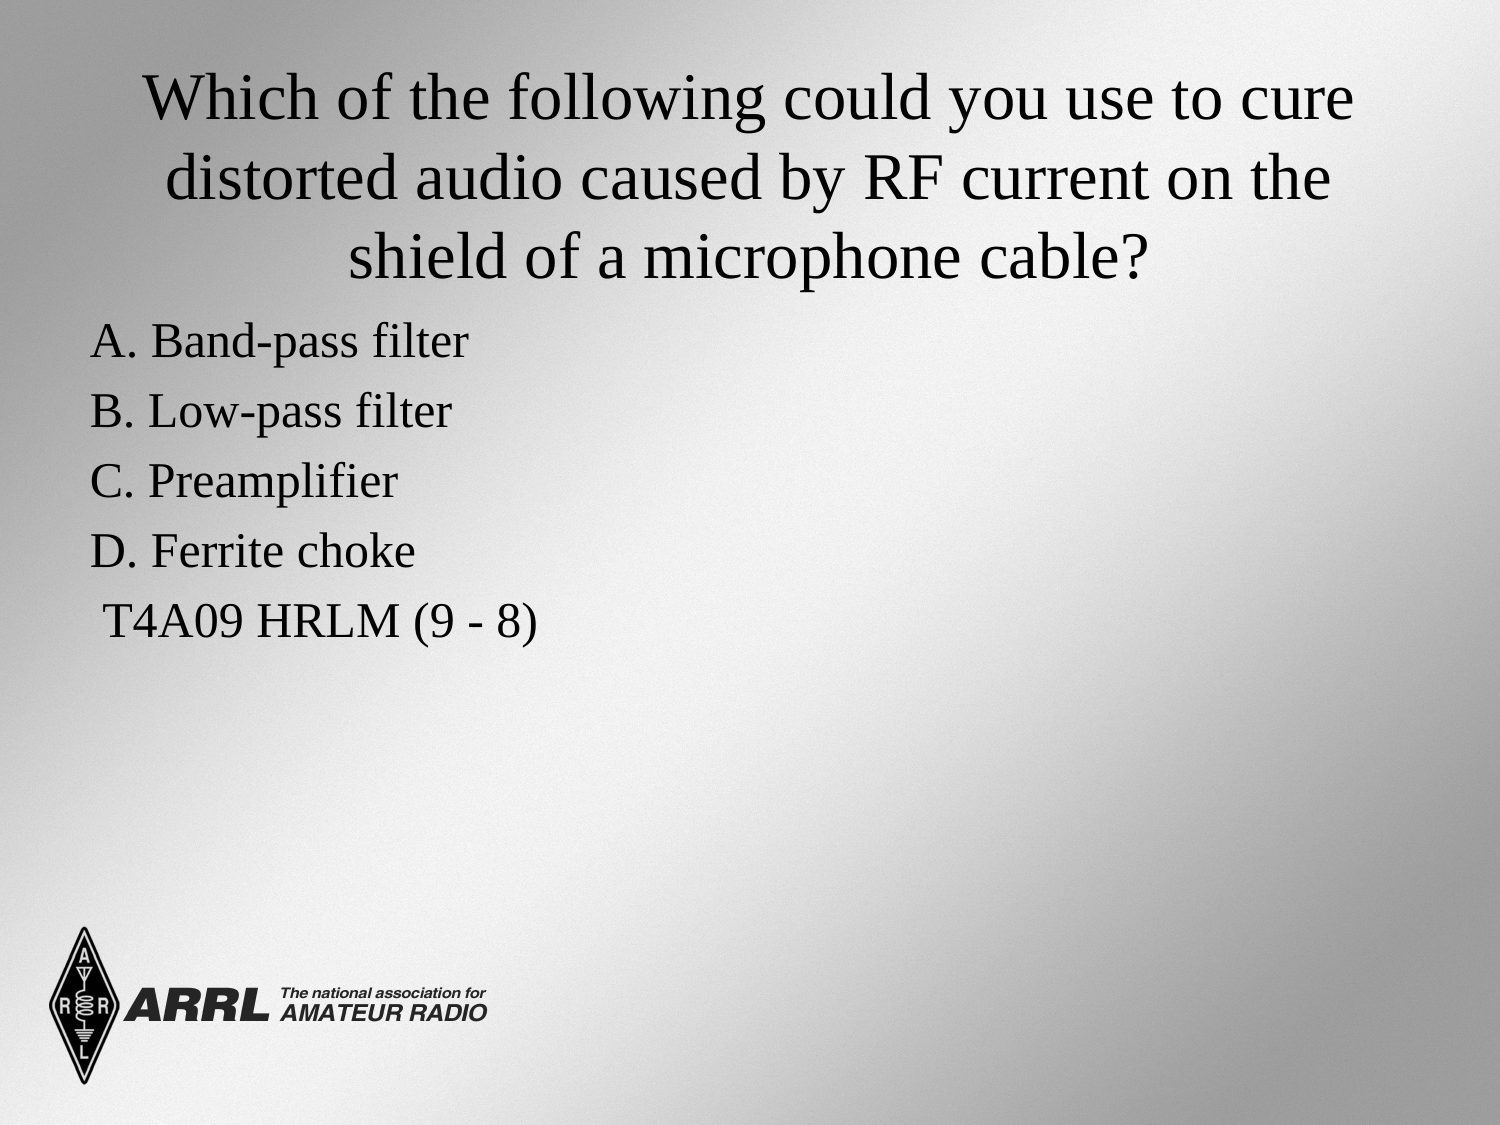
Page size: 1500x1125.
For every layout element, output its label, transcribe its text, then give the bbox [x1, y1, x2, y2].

picture [0, 0, 1500, 1125]
title Which of the following could you use to cure distorted audio caused by RF current on the shield of a microphone cable? [75, 45, 1425, 233]
list A. Band-pass filter B. Low-pass filter C. Preamplifier D. Ferrite choke T4A09 HRLM (9 - 8) [75, 299, 1425, 1005]
